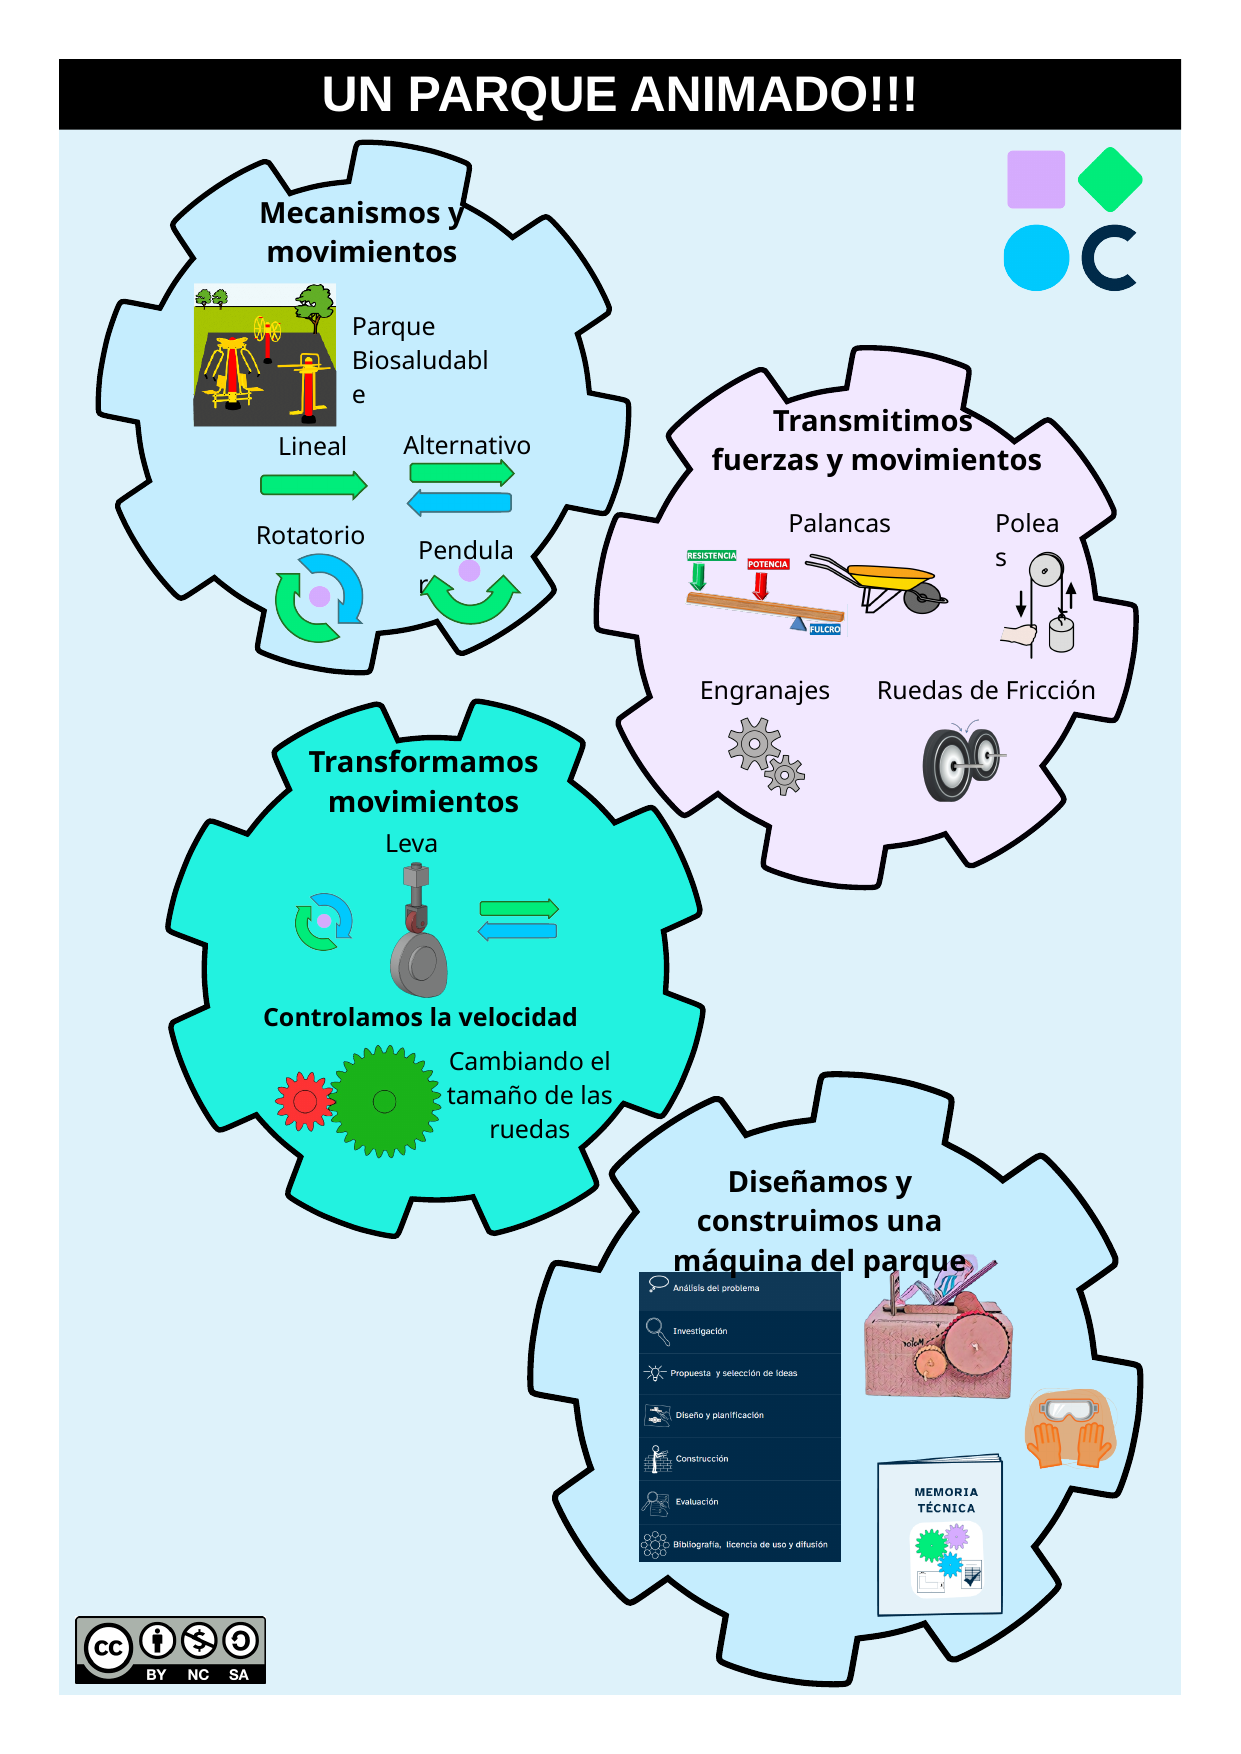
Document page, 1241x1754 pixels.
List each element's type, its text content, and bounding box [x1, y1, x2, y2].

text_box Controlamos la velocidad [243, 992, 598, 1044]
text_box Palancas [773, 498, 907, 548]
text_box Ruedas de Fricción [862, 665, 1128, 716]
text_box Cambiando el tamaño de las ruedas [426, 1036, 634, 1156]
text_box Rotatorio [241, 510, 389, 561]
text_box Diseñamos y construimos una máquina del parque [627, 1153, 1012, 1250]
text_box Alternativo [388, 420, 552, 471]
text_box UN PARQUE ANIMADO!!! [59, 59, 1182, 130]
text_box Parque Biosaludable [337, 301, 515, 386]
text_box Transformamos movimientos [290, 734, 557, 831]
picture [73, 130, 1165, 1689]
text_box Mecanismos y movimientos [243, 184, 481, 281]
picture [1003, 147, 1146, 296]
picture [75, 1616, 266, 1684]
text_box Pendular [403, 525, 537, 575]
text_box Leva [367, 818, 457, 869]
text_box Poleas [980, 498, 1084, 547]
text_box Transmitimos fuerzas y movimientos [685, 392, 1069, 489]
text_box Lineal [263, 420, 367, 471]
text_box Engranajes [685, 665, 848, 716]
